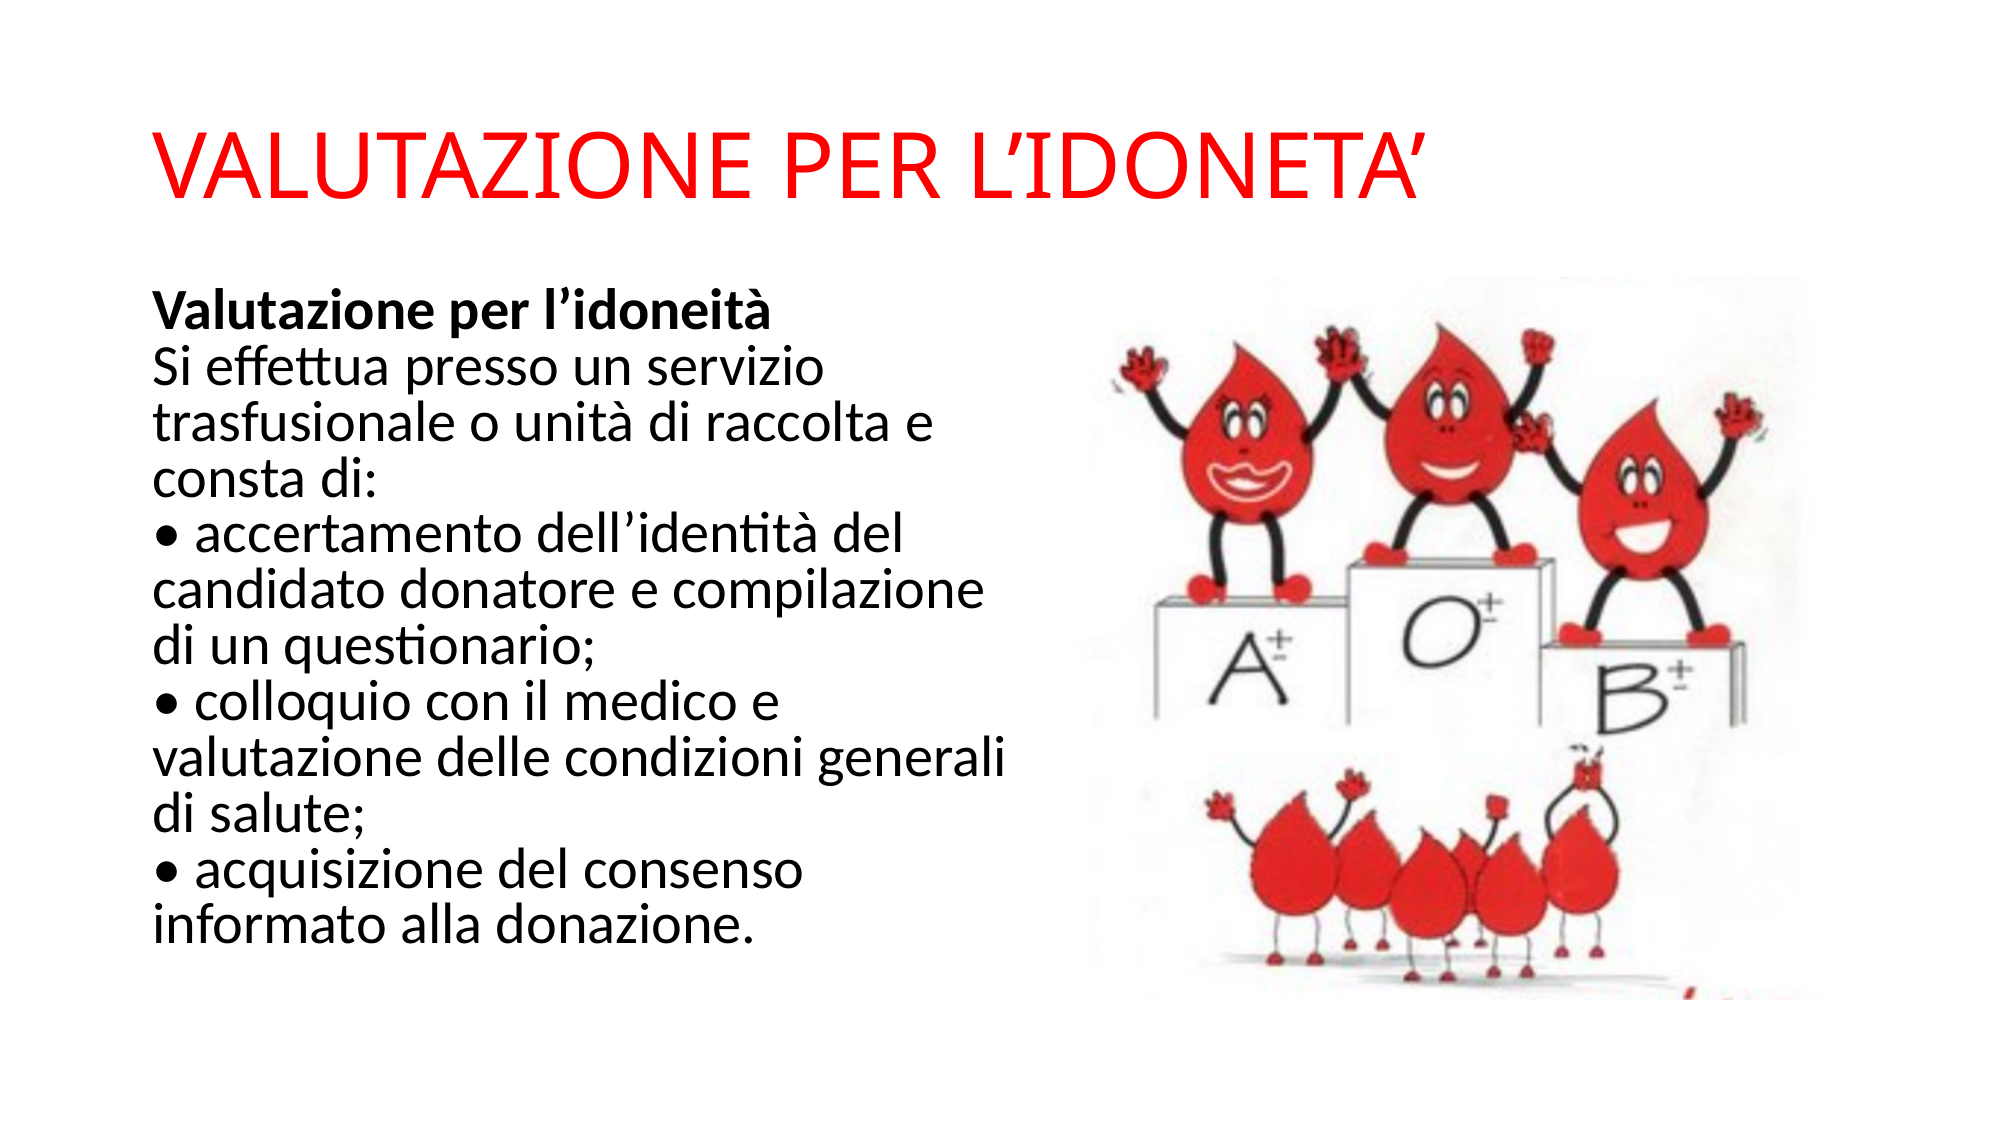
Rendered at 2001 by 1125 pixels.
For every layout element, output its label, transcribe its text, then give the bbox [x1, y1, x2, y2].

title VALUTAZIONE PER L’IDONETA’ [137, 59, 1863, 277]
list Valutazione per l’idoneità Si effettua presso un servizio trasfusionale o unità di raccolta e consta di: • accertamento dell’identità del candidato donatore e compilazione di un questionario; • colloquio con il medico e valutazione delle condizioni generali di salute; • acquisizione del consenso informato alla donazione. [137, 277, 1028, 1014]
picture [1027, 277, 1863, 1000]
